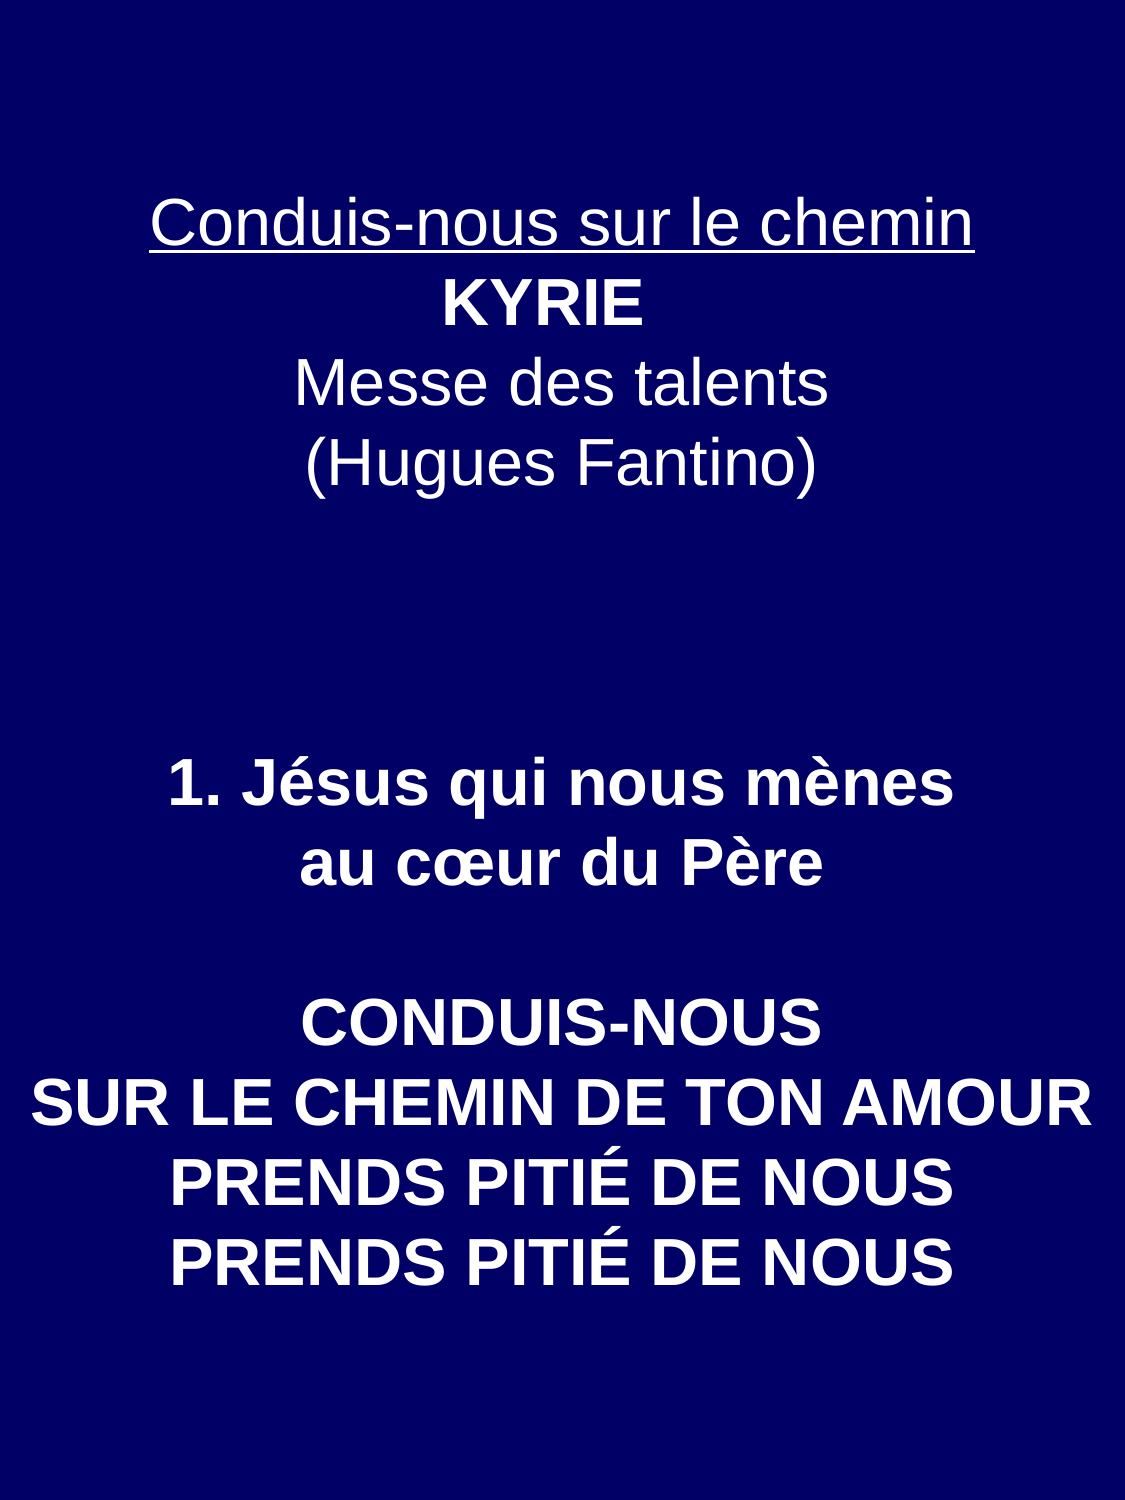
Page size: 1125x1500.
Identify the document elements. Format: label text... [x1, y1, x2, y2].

text_box Conduis-nous sur le chemin KYRIE Messe des talents (Hugues Fantino) 1. Jésus qui nous mènes au cœur du Père CONDUIS-NOUS SUR LE CHEMIN DE TON AMOUR PRENDS PITIÉ DE NOUS PRENDS PITIÉ DE NOUS [0, 159, 1125, 1354]
